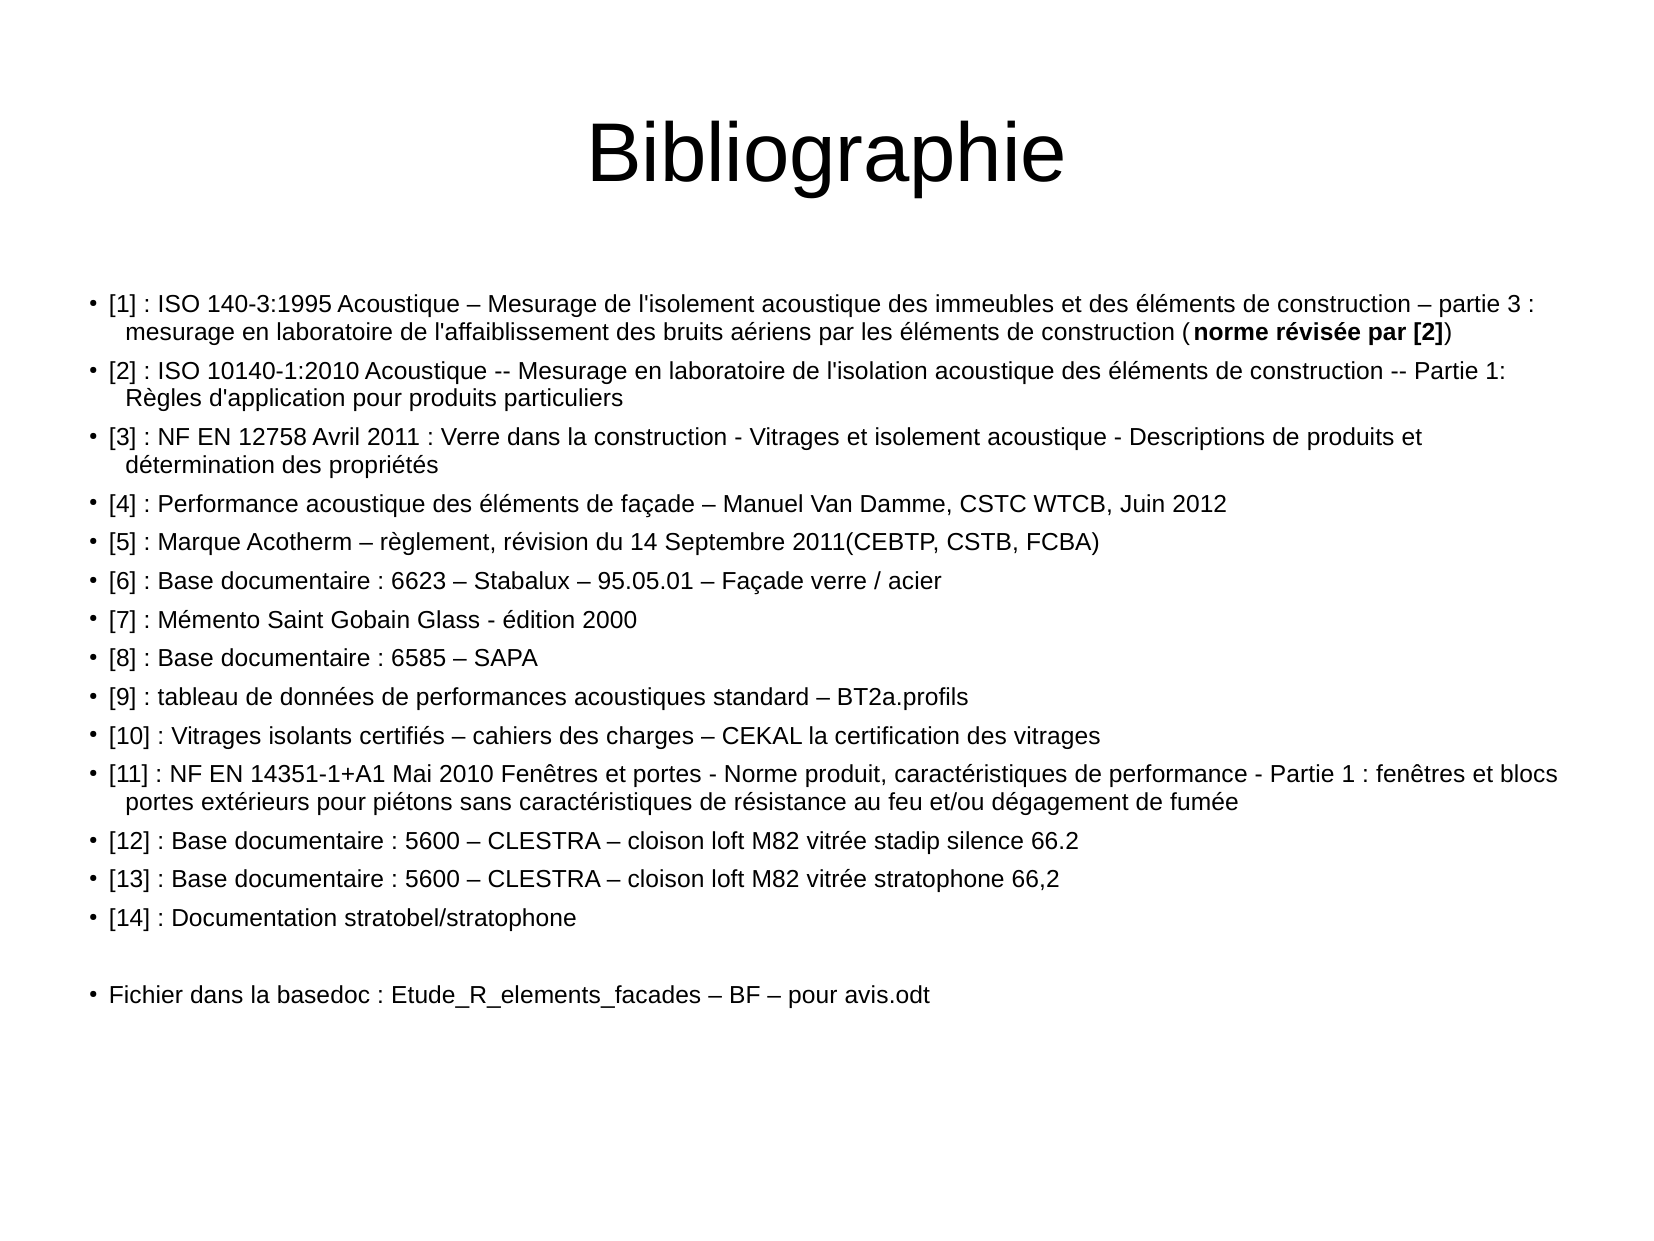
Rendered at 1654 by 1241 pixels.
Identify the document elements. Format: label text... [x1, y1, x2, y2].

title Bibliographie [82, 49, 1571, 257]
list [1] : ISO 140-3:1995 Acoustique – Mesurage de l'isolement acoustique des immeubles et des éléments de construction – partie 3 : mesurage en laboratoire de l'affaiblissement des bruits aériens par les éléments de construction (norme révisée par [2]) [2] : ISO 10140-1:2010 Acoustique -- Mesurage en laboratoire de l'isolation acoustique des éléments de construction -- Partie 1: Règles d'application pour produits particuliers [3] : NF EN 12758 Avril 2011 : Verre dans la construction - Vitrages et isolement acoustique - Descriptions de produits et détermination des propriétés [4] : Performance acoustique des éléments de façade – Manuel Van Damme, CSTC WTCB, Juin 2012 [5] : Marque Acotherm – règlement, révision du 14 Septembre 2011(CEBTP, CSTB, FCBA) [6] : Base documentaire : 6623 – Stabalux – 95.05.01 – Façade verre / acier [7] : Mémento Saint Gobain Glass - édition 2000 [8] : Base documentaire : 6585 – SAPA [9] : tableau de données de performances acoustiques standard – BT2a.profils [10] : Vitrages isolants certifiés – cahiers des charges – CEKAL la certification des vitrages [11] : NF EN 14351-1+A1 Mai 2010 Fenêtres et portes - Norme produit, caractéristiques de performance - Partie 1 : fenêtres et blocs portes extérieurs pour piétons sans caractéristiques de résistance au feu et/ou dégagement de fumée [12] : Base documentaire : 5600 – CLESTRA – cloison loft M82 vitrée stadip silence 66.2 [13] : Base documentaire : 5600 – CLESTRA – cloison loft M82 vitrée stratophone 66,2 [14] : Documentation stratobel/stratophone Fichier dans la basedoc : Etude_R_elements_facades – BF – pour avis.odt [82, 290, 1571, 1010]
